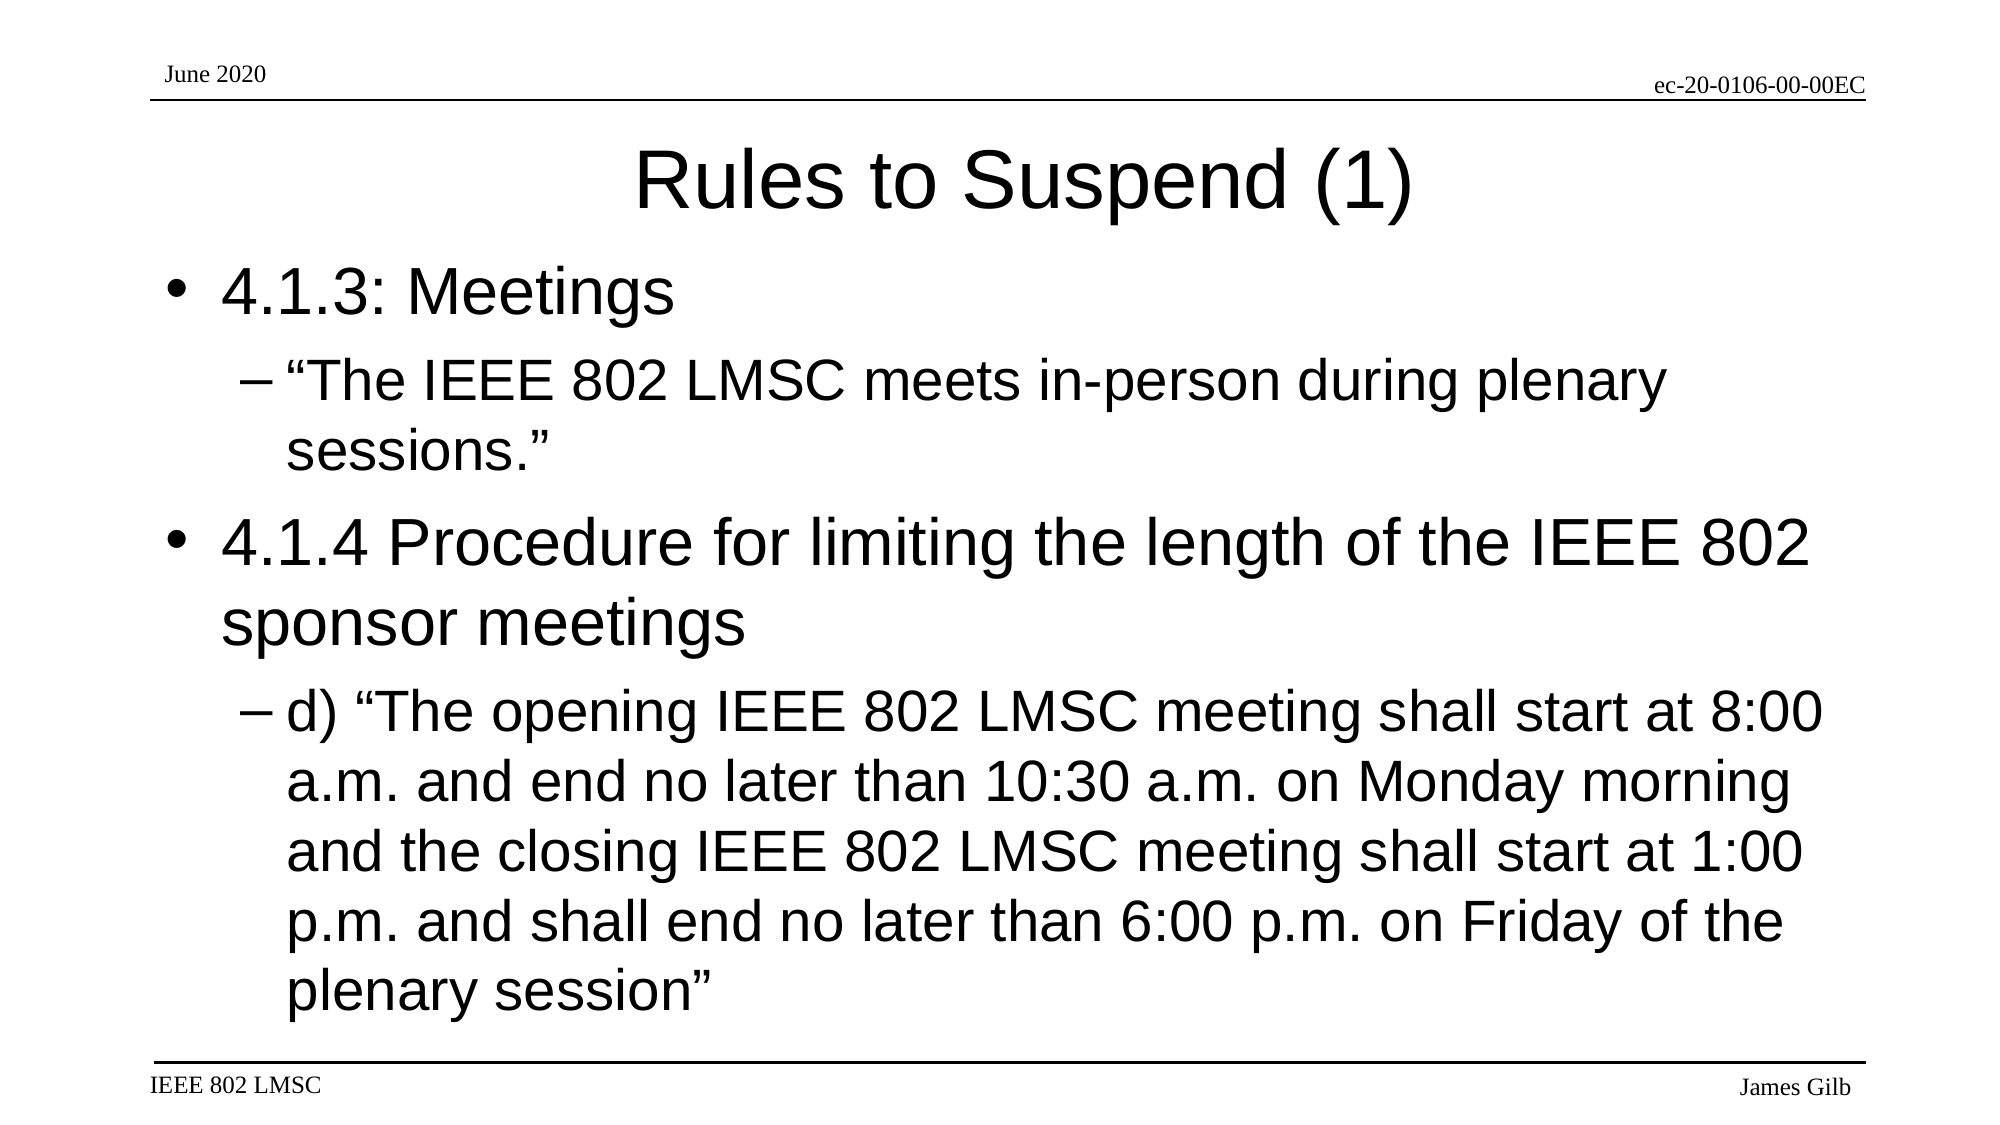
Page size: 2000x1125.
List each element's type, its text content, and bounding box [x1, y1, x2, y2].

title Rules to Suspend (1) [149, 112, 1900, 238]
list 4.1.3: Meetings “The IEEE 802 LMSC meets in-person during plenary sessions.” 4.1.4 Procedure for limiting the length of the IEEE 802 sponsor meetings d) “The opening IEEE 802 LMSC meeting shall start at 8:00 a.m. and end no later than 10:30 a.m. on Monday morning and the closing IEEE 802 LMSC meeting shall start at 1:00 p.m. and shall end no later than 6:00 p.m. on Friday of the plenary session” [149, 239, 1900, 1051]
